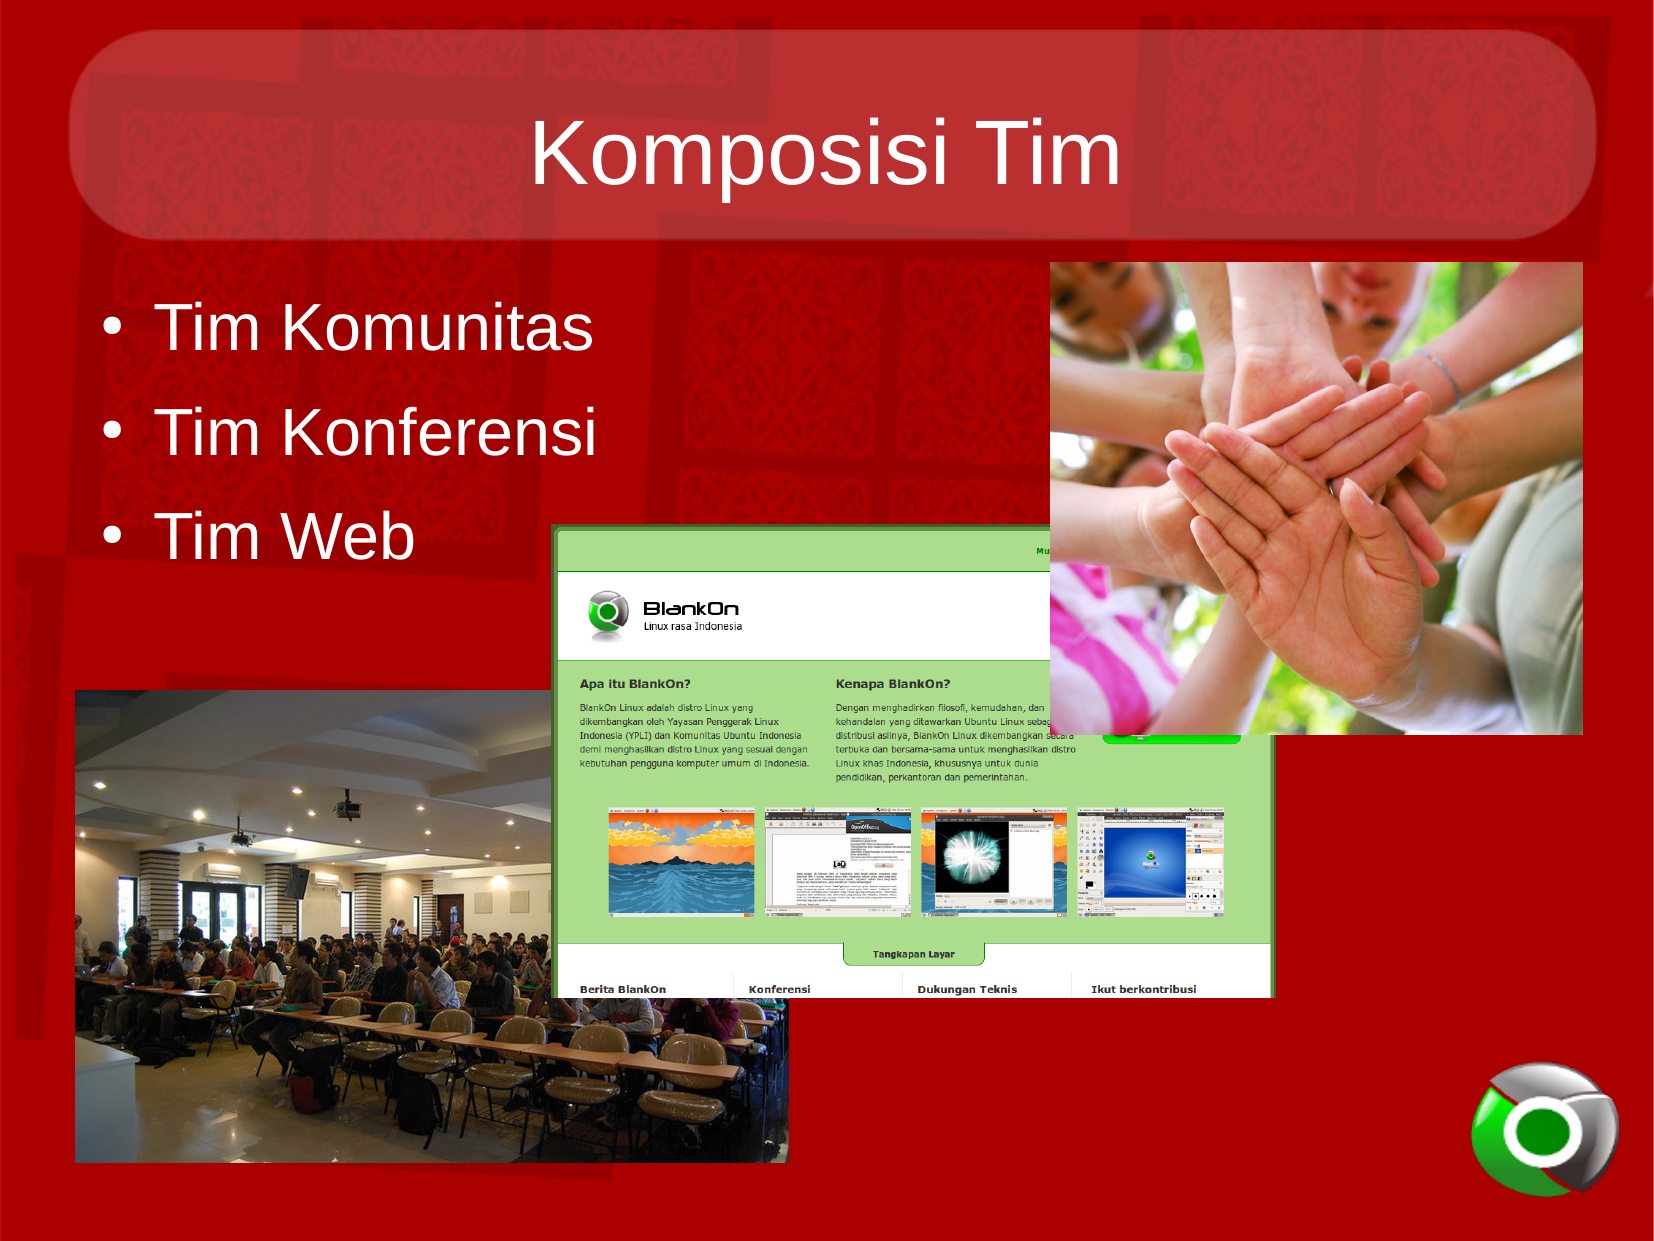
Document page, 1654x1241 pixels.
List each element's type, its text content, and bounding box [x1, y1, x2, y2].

list Tim Komunitas Tim Konferensi Tim Web [789, 735, 1571, 1109]
picture [0, 0, 1654, 1241]
list Tim Komunitas Tim Konferensi Tim Web [82, 290, 1050, 690]
title Komposisi Tim [82, 49, 1571, 257]
